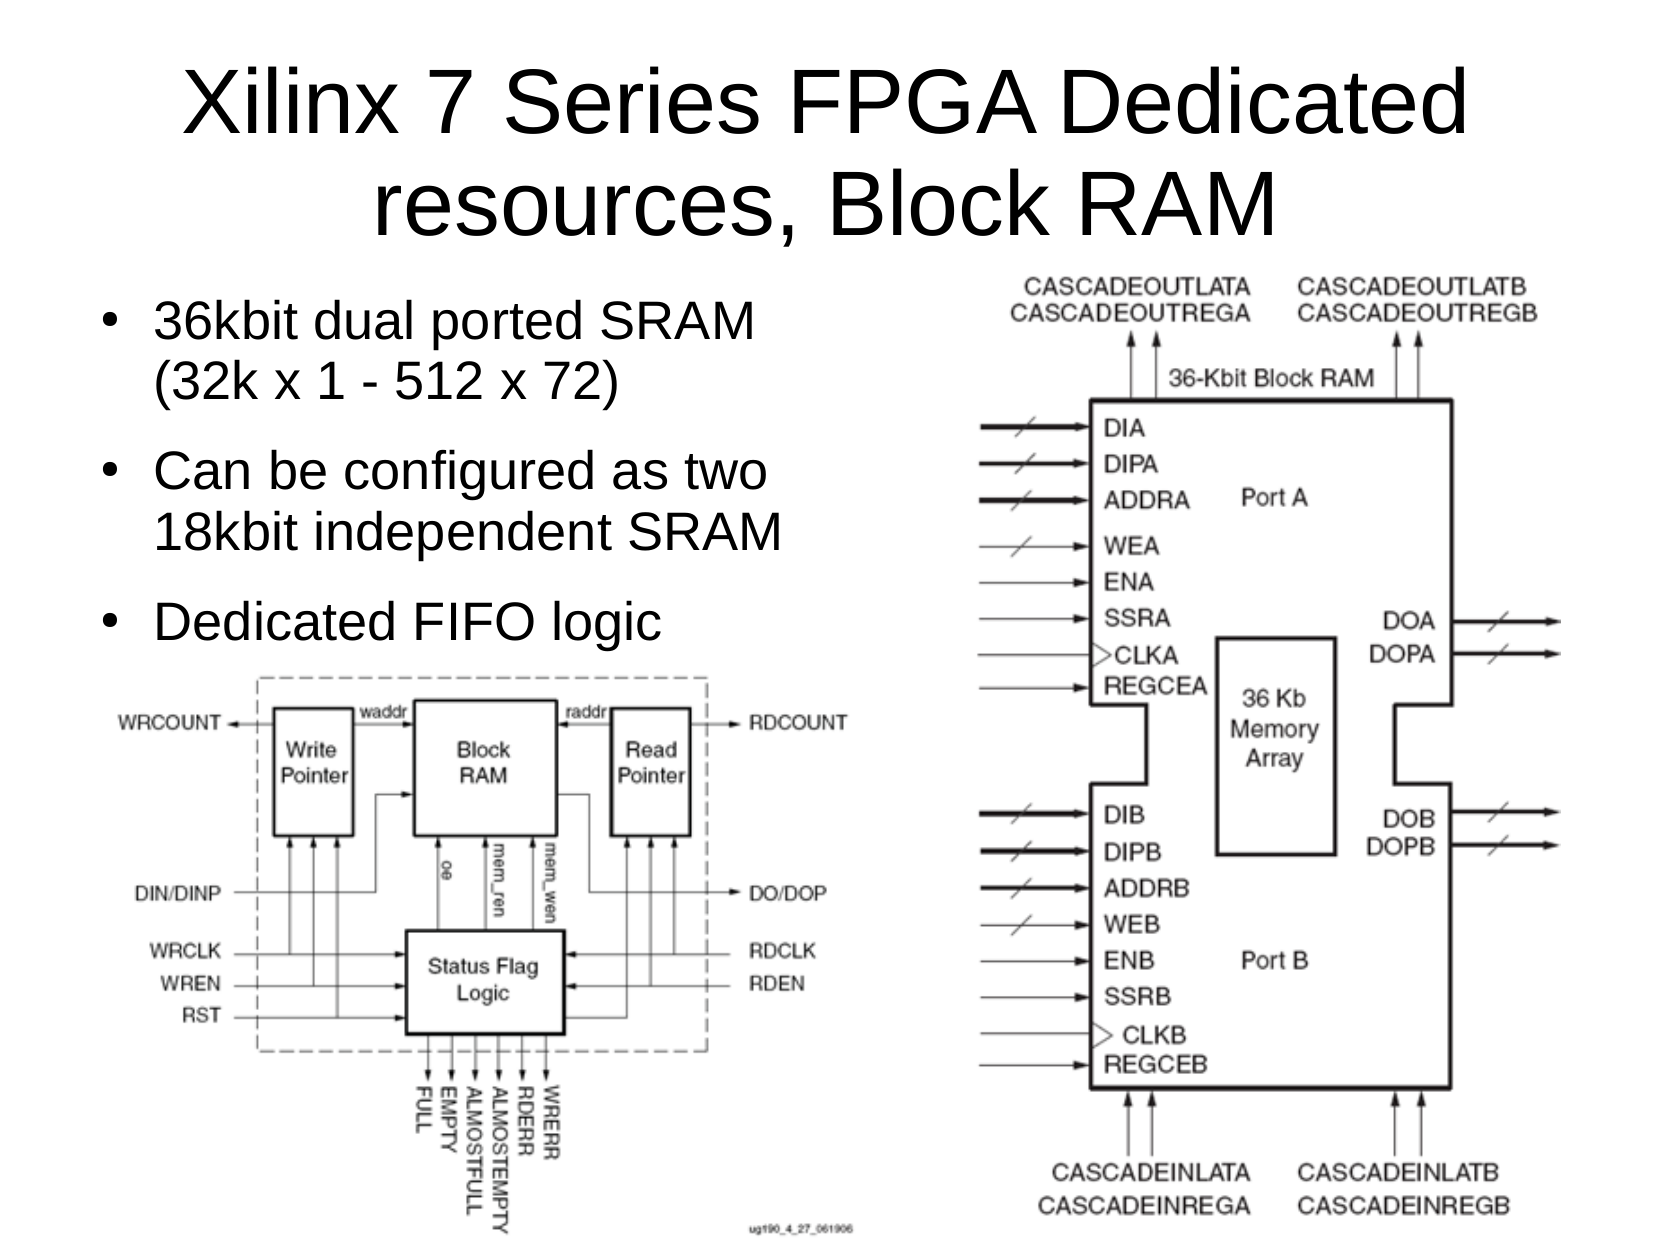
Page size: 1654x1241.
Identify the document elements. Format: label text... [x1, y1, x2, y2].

picture [949, 254, 1561, 1231]
list 36kbit dual ported SRAM (32k x 1 - 512 x 72) Can be configured as two 18kbit independent SRAM Dedicated FIFO logic [82, 290, 809, 1010]
picture [105, 655, 857, 1241]
title Xilinx 7 Series FPGA Dedicated resources, Block RAM [82, 49, 1571, 257]
